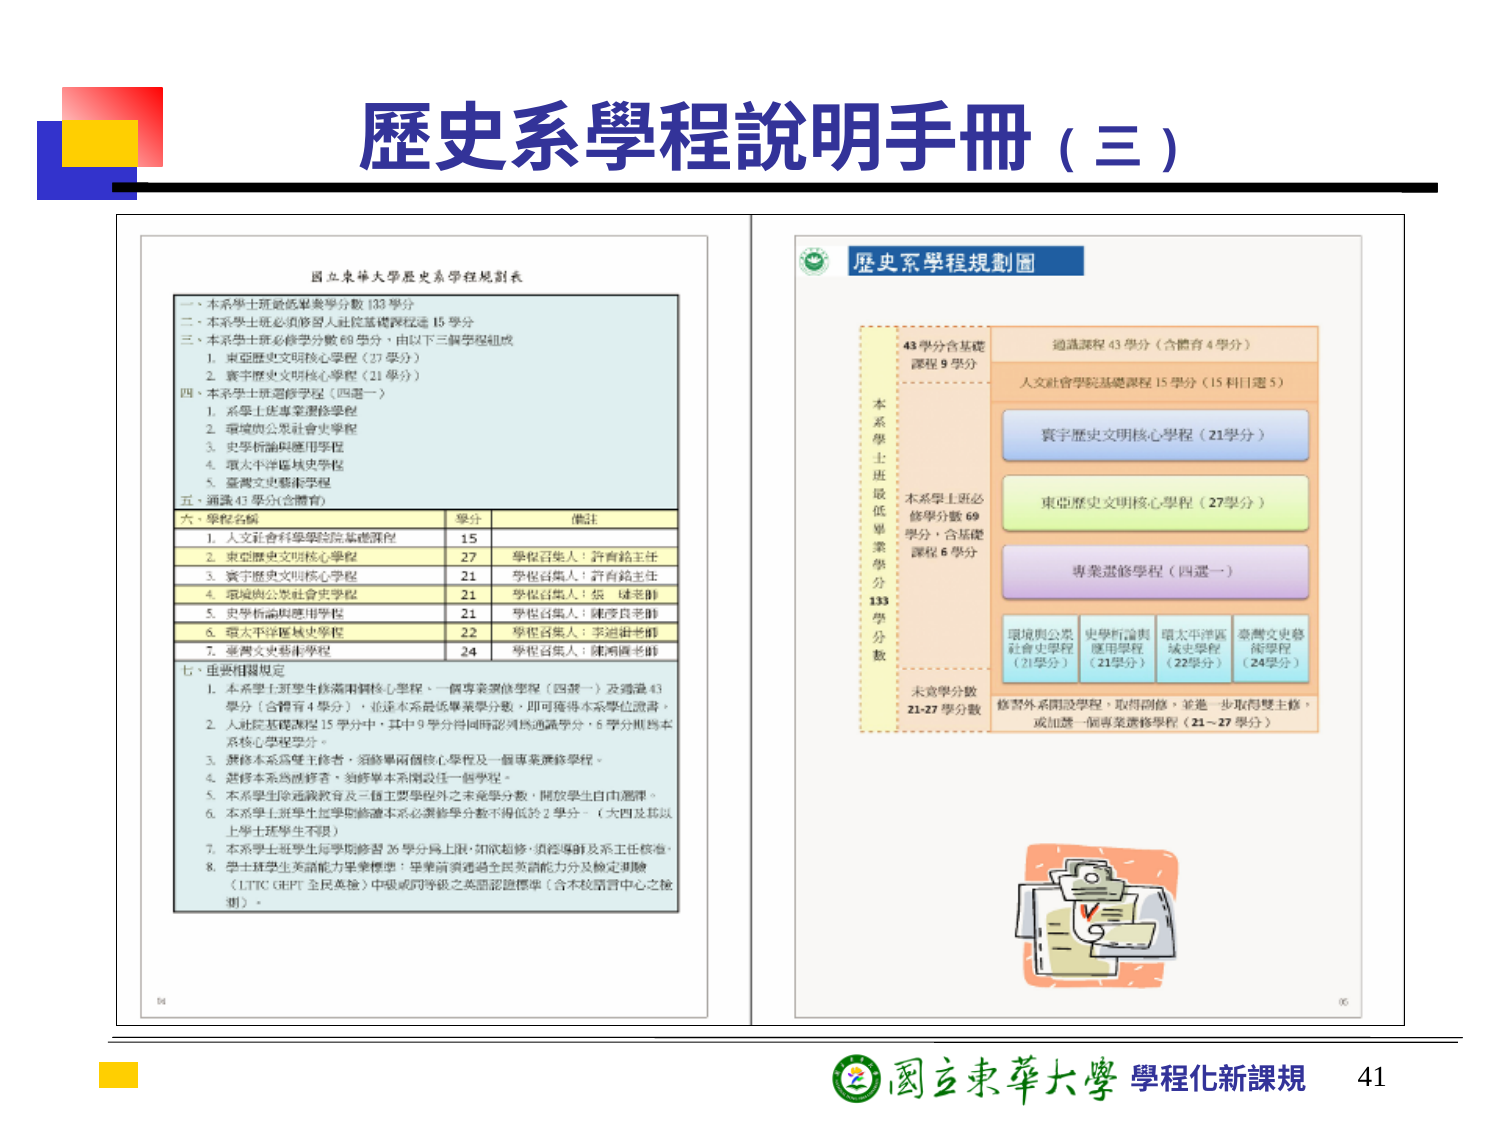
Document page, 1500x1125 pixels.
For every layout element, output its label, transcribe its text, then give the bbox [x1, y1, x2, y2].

picture [117, 215, 1405, 1025]
title 歷史系學程說明手冊(三) [174, 75, 1369, 188]
text_box 41 [1342, 1050, 1468, 1101]
